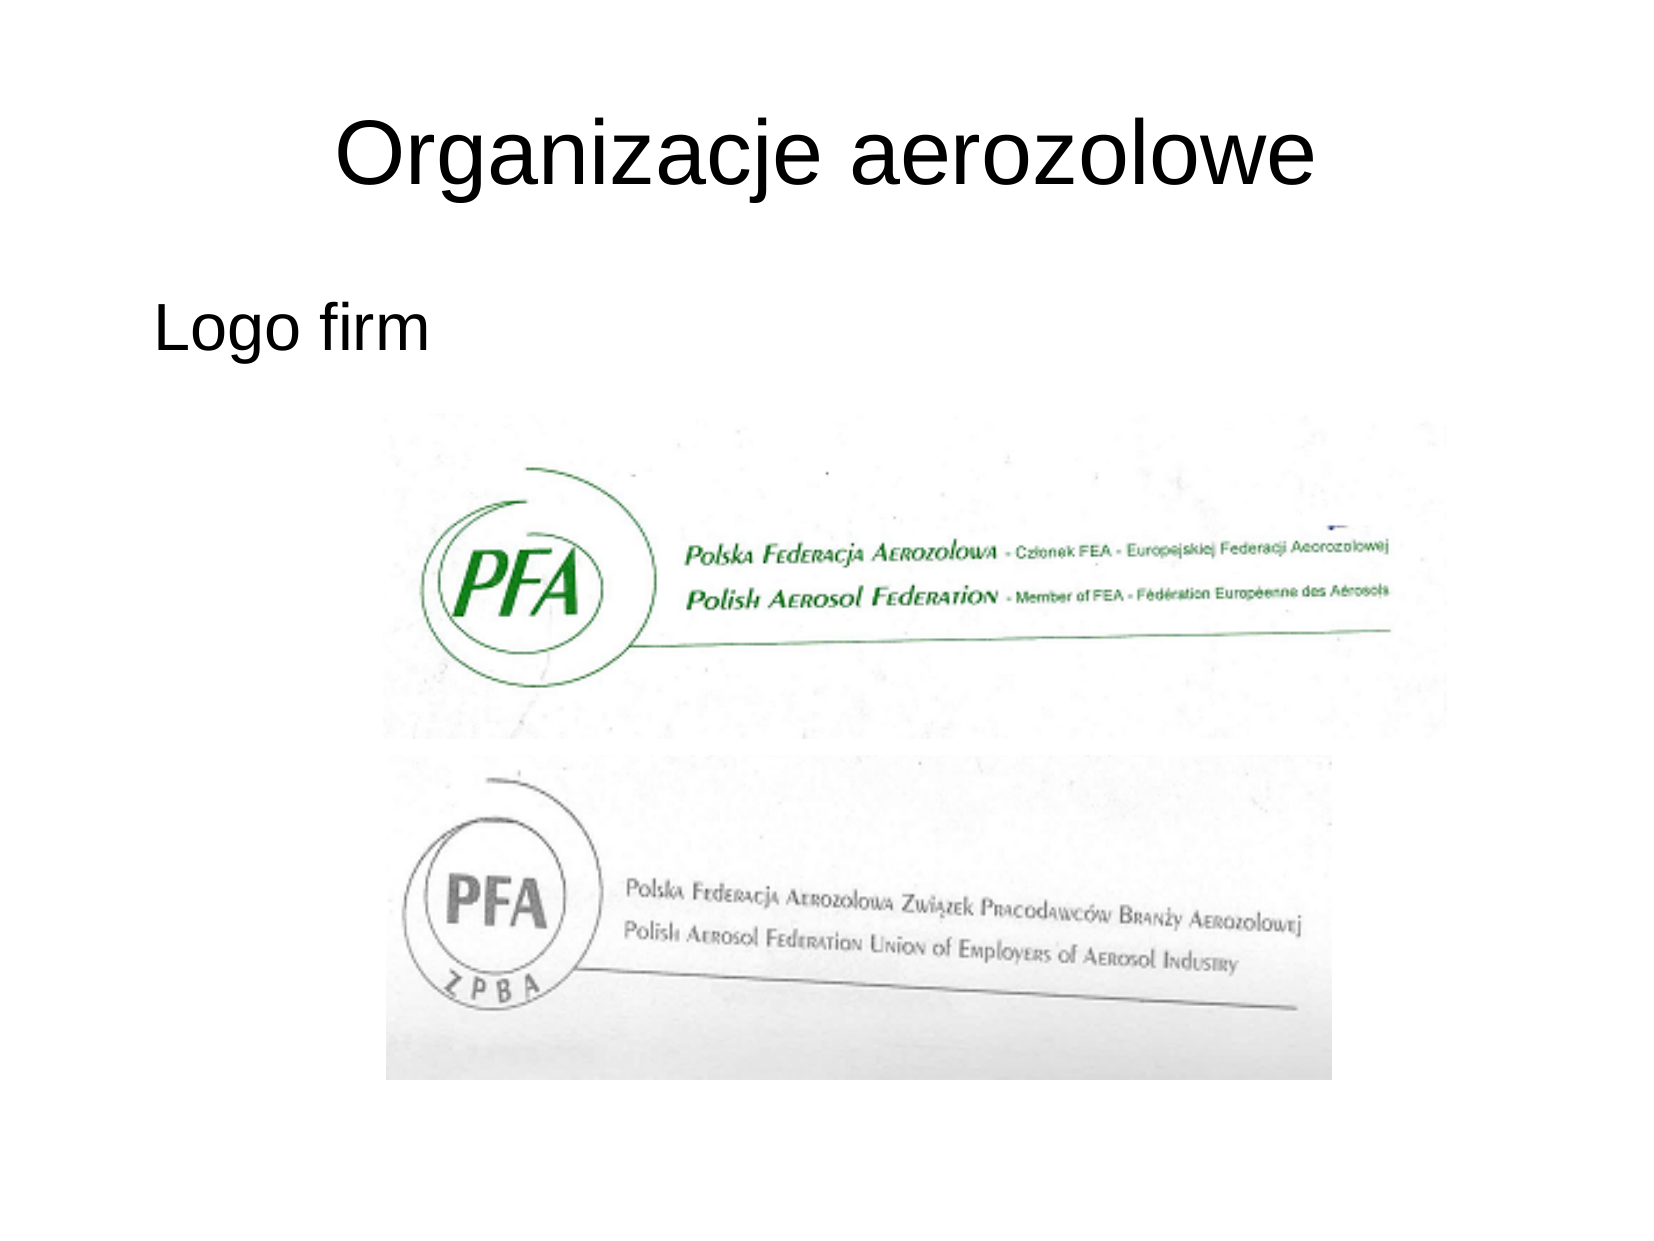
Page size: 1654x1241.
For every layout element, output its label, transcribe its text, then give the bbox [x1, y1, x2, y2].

picture [383, 413, 1447, 739]
list Logo firm [82, 290, 1571, 1010]
picture [386, 755, 1332, 1080]
title Organizacje aerozolowe [82, 49, 1571, 257]
